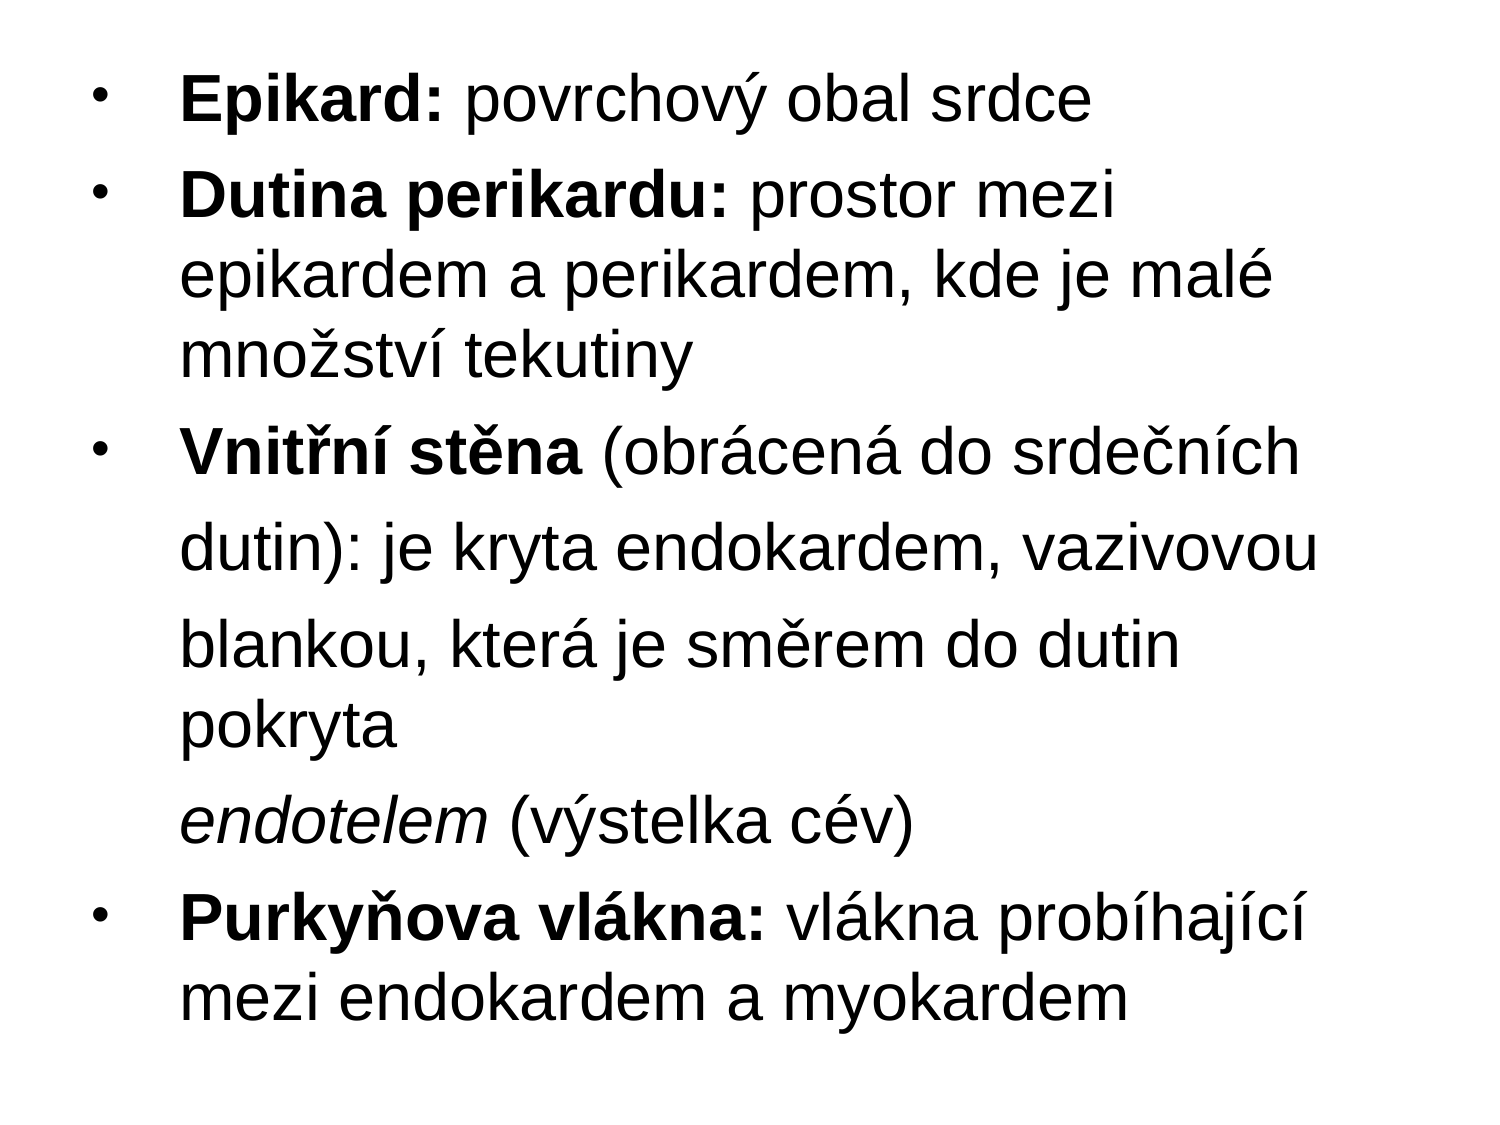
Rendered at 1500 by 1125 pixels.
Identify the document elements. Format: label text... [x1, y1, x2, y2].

list Epikard: povrchový obal srdce Dutina perikardu: prostor mezi epikardem a perikardem, kde je malé množství tekutiny Vnitřní stěna (obrácená do srdečních dutin): je kryta endokardem, vazivovou blankou, která je směrem do dutin pokryta endotelem (výstelka cév) Purkyňova vlákna: vlákna probíhající mezi endokardem a myokardem [76, 46, 1427, 1042]
